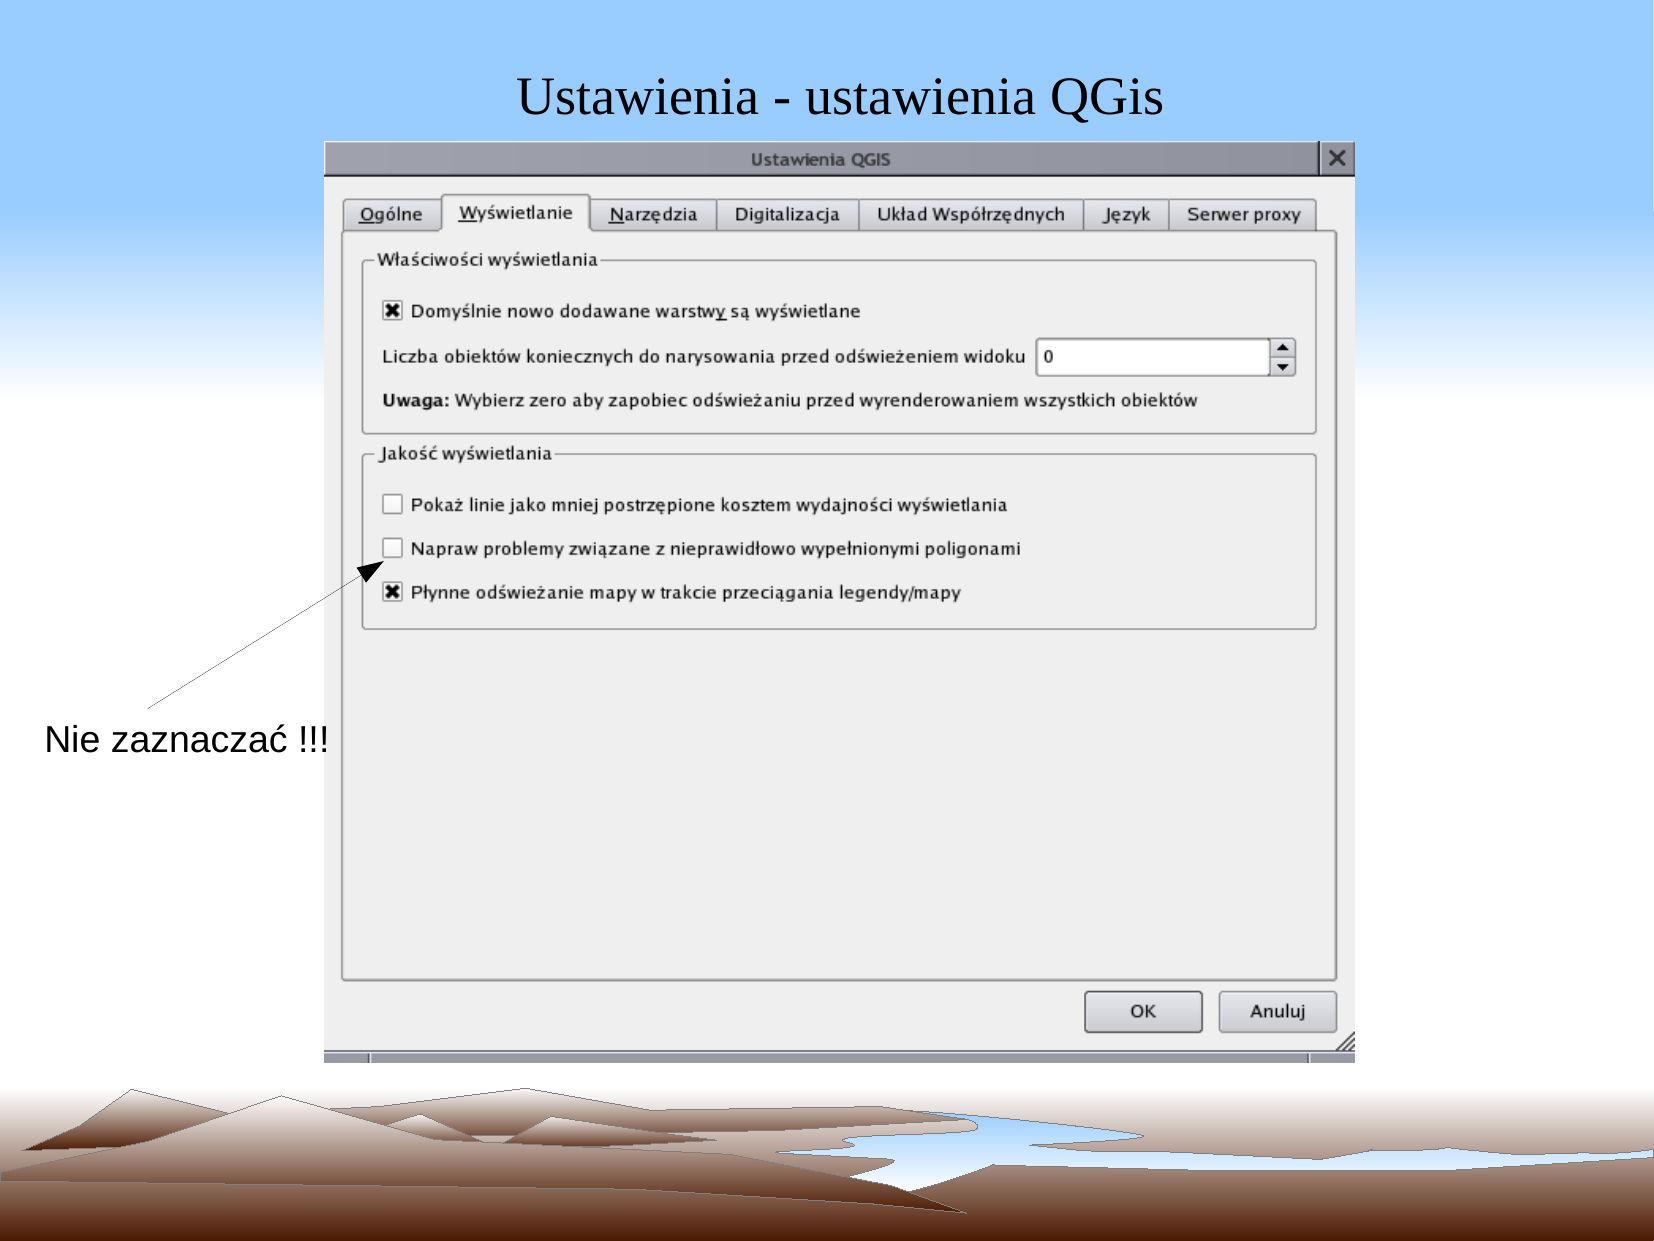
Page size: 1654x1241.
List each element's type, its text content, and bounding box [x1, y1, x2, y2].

text_box Nie zaznaczać !!! [29, 710, 344, 768]
text_box Ustawienia - ustawienia QGis [501, 59, 1182, 134]
picture [324, 141, 1355, 1063]
